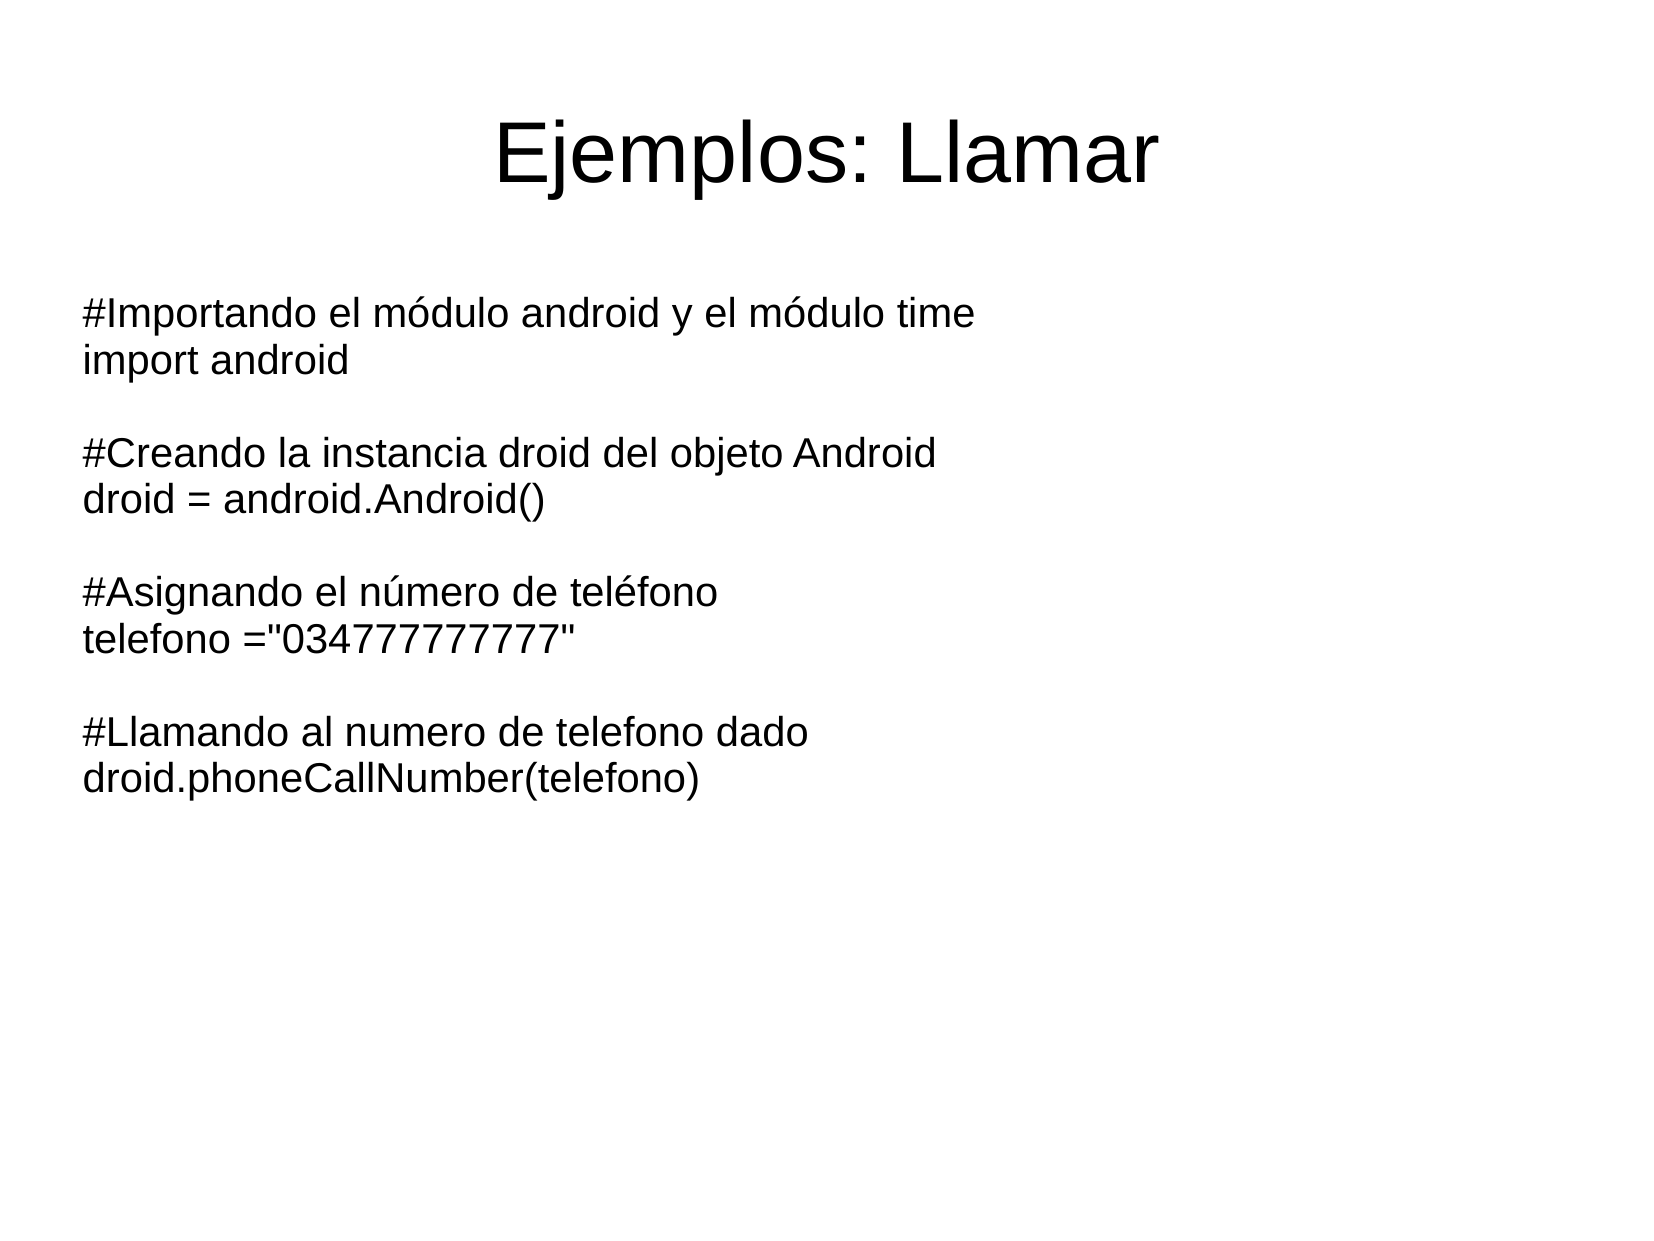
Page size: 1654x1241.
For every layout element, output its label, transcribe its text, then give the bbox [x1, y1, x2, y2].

title Ejemplos: Llamar [82, 49, 1571, 257]
subtitle #Importando el módulo android y el módulo time import android #Creando la instancia droid del objeto Android droid = android.Android() #Asignando el número de teléfono telefono ="034777777777" #Llamando al numero de telefono dado droid.phoneCallNumber(telefono) [82, 290, 1571, 1109]
